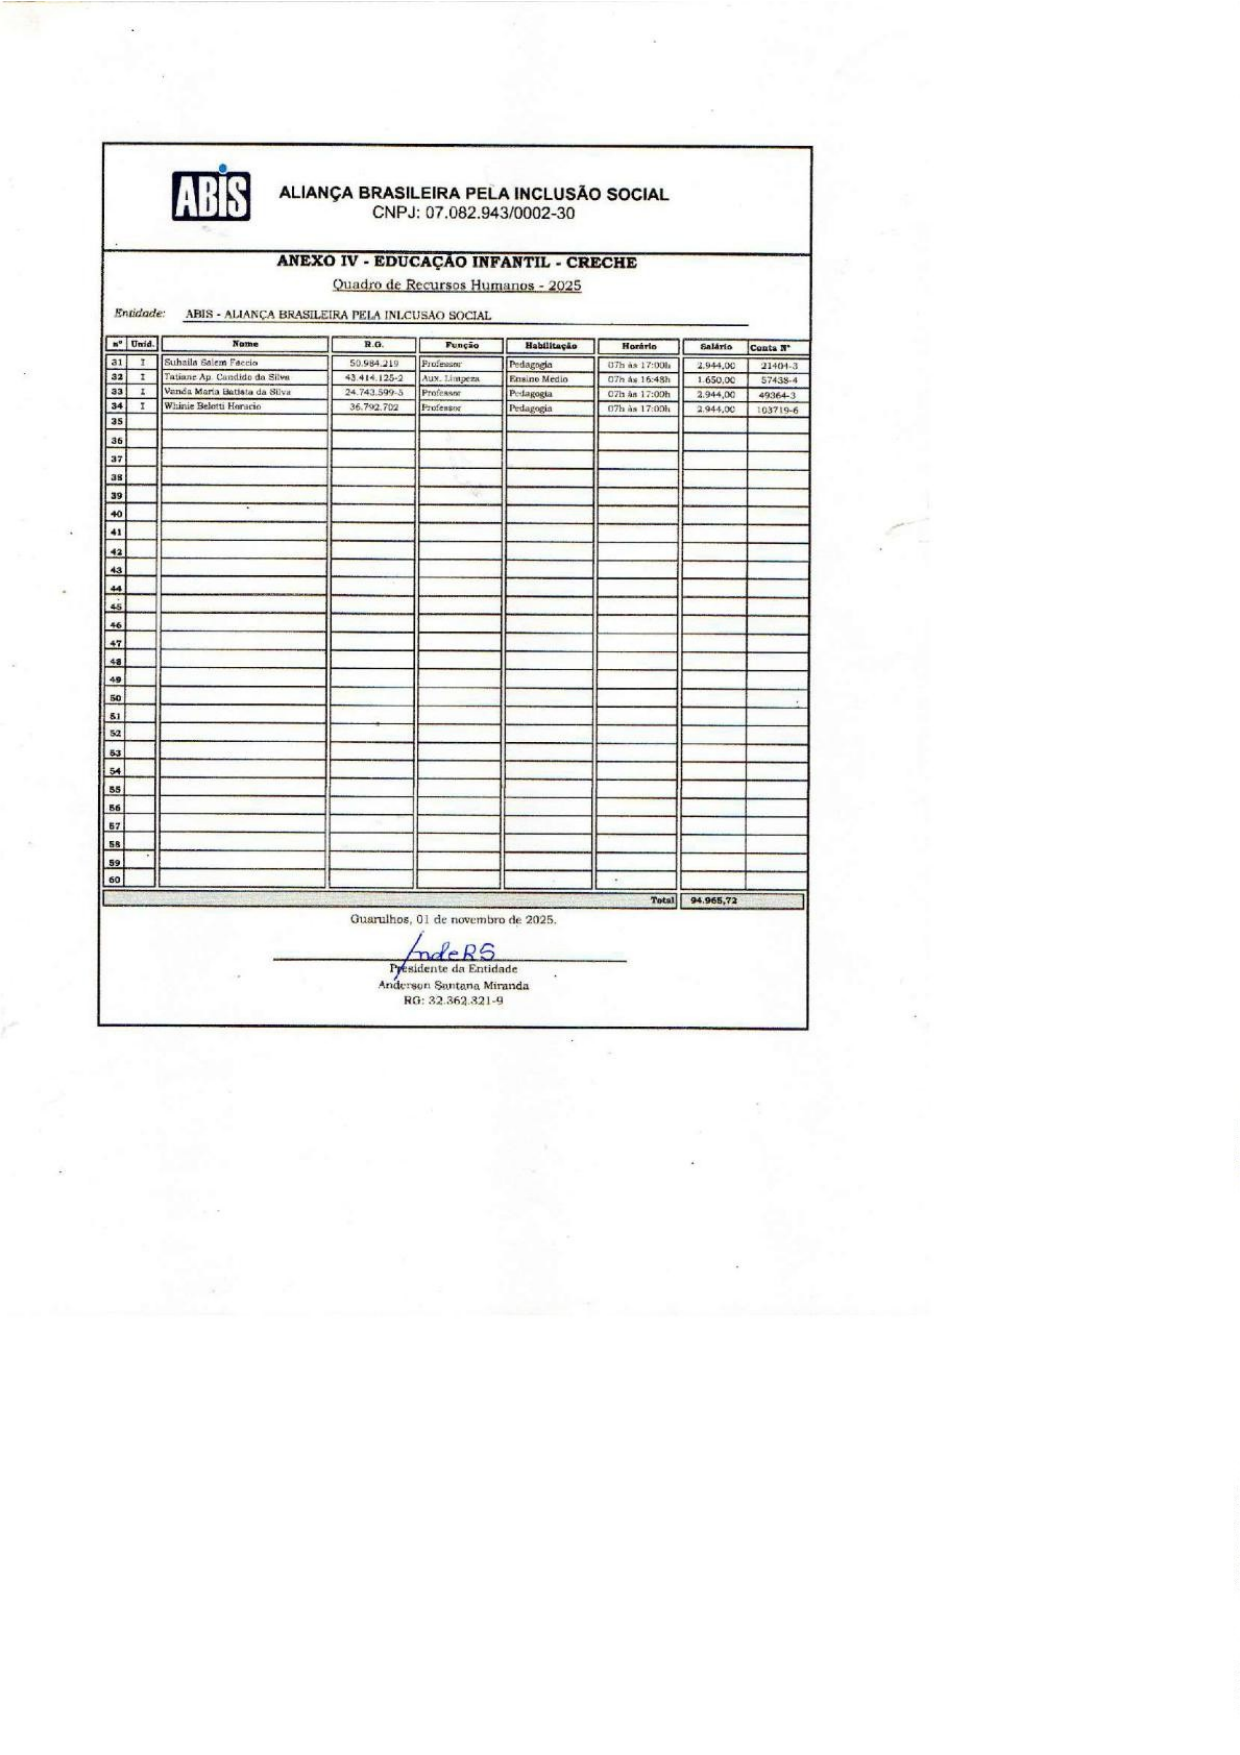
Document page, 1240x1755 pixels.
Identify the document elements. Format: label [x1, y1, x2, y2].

text_box [0, 1, 1240, 1753]
